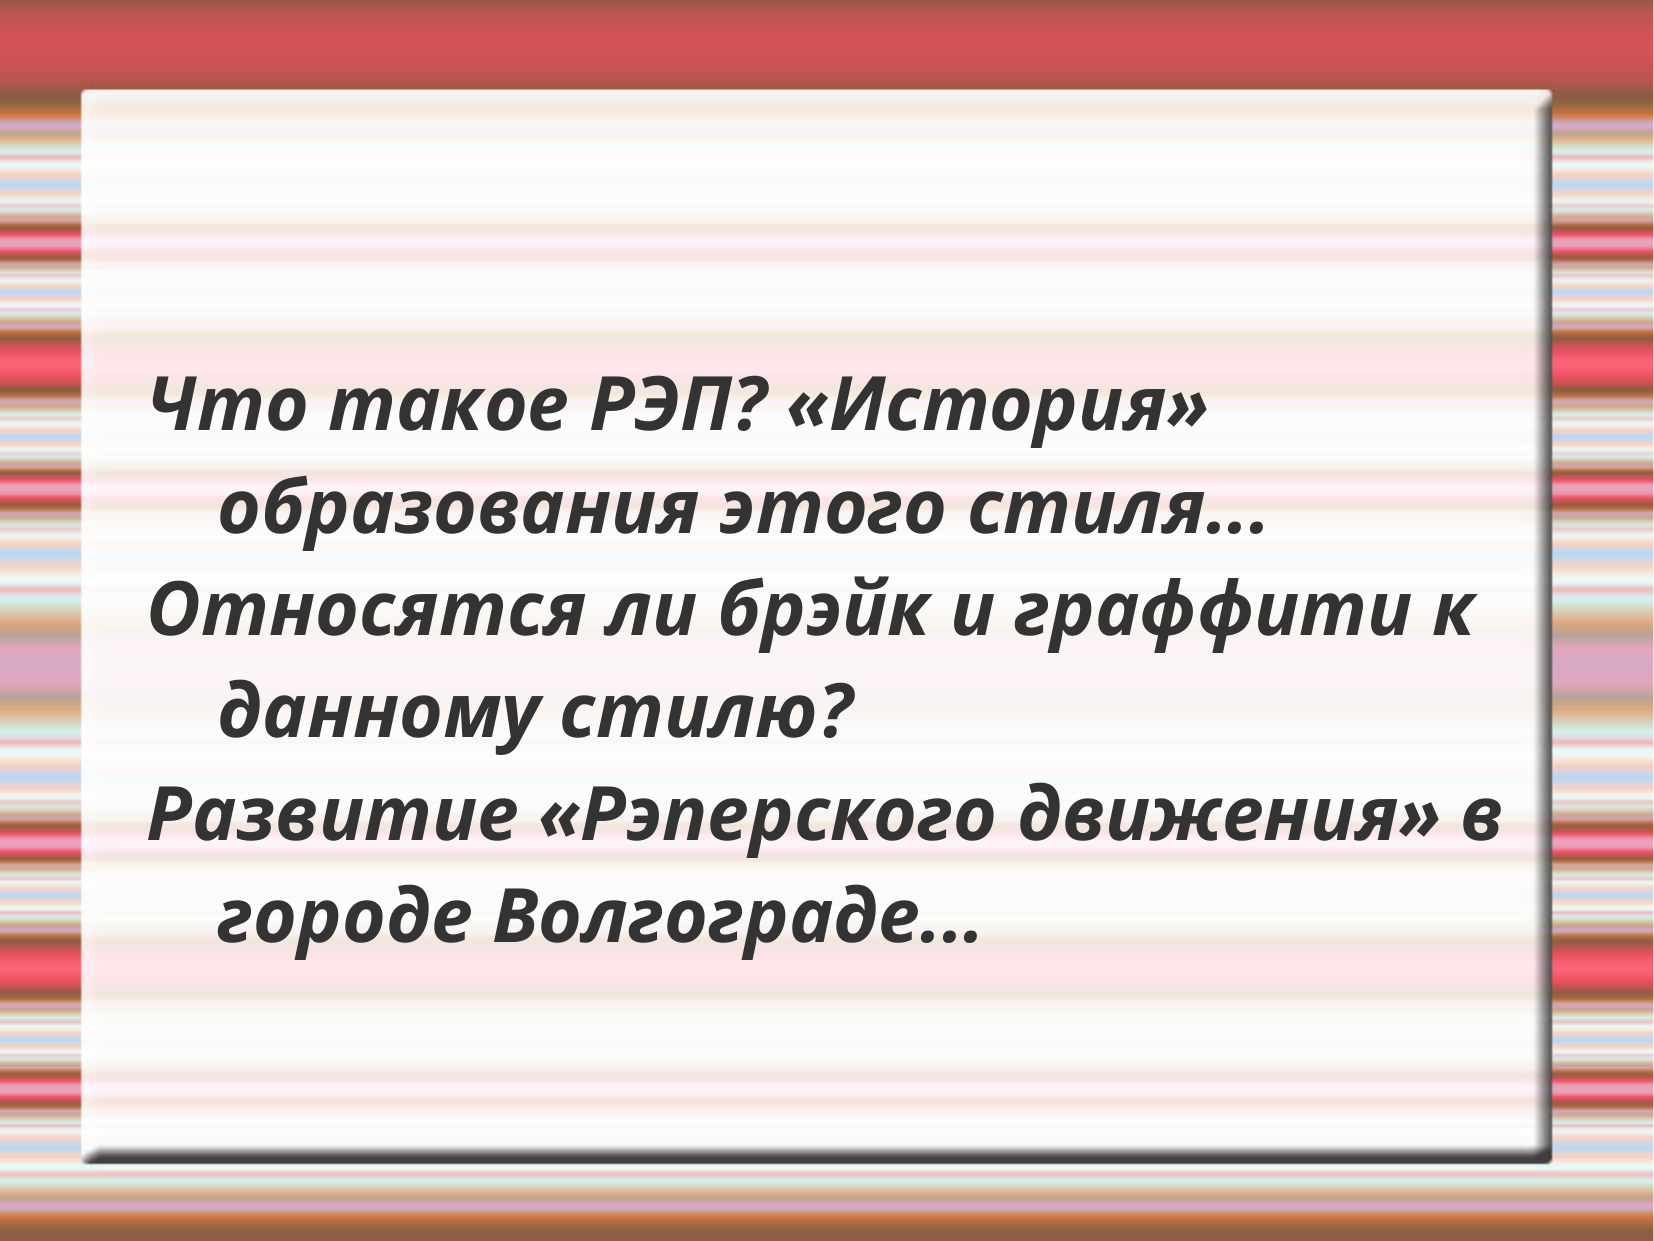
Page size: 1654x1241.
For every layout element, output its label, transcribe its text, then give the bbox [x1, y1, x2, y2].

picture [0, 0, 1654, 1241]
list Что такое РЭП? «История» образования этого стиля... Относятся ли брэйк и граффити к данному стилю? Развитие «Рэперского движения» в городе Волгограде... [134, 350, 1516, 1118]
